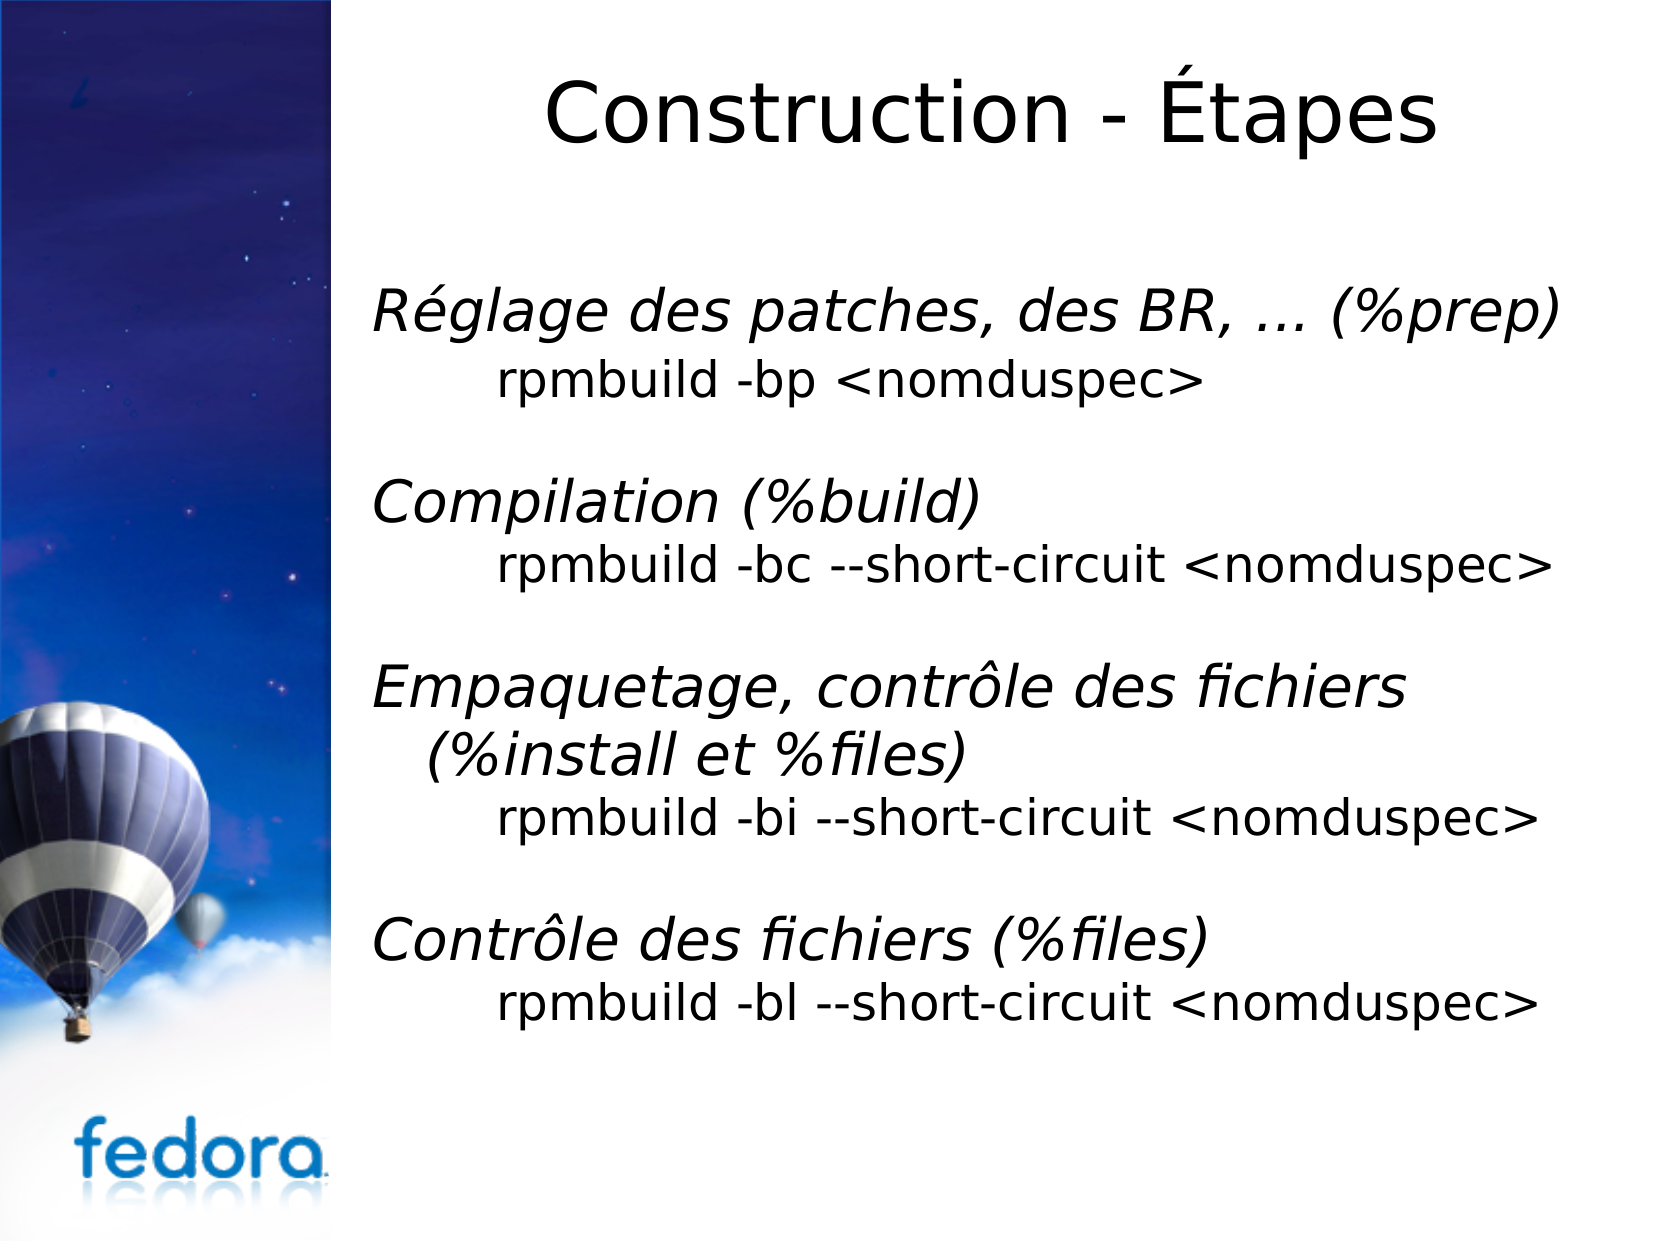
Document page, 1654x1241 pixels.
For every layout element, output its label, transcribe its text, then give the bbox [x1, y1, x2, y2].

picture [0, 0, 331, 1241]
title Construction - Étapes [342, 53, 1642, 174]
list Réglage des patches, des BR, ... (%prep) rpmbuild -bp <nomduspec> Compilation (%build) rpmbuild -bc --short-circuit <nomduspec> Empaquetage, contrôle des fichiers (%install et %files) rpmbuild -bi --short-circuit <nomduspec> Contrôle des fichiers (%files) rpmbuild -bl --short-circuit <nomduspec> [354, 277, 1625, 1046]
